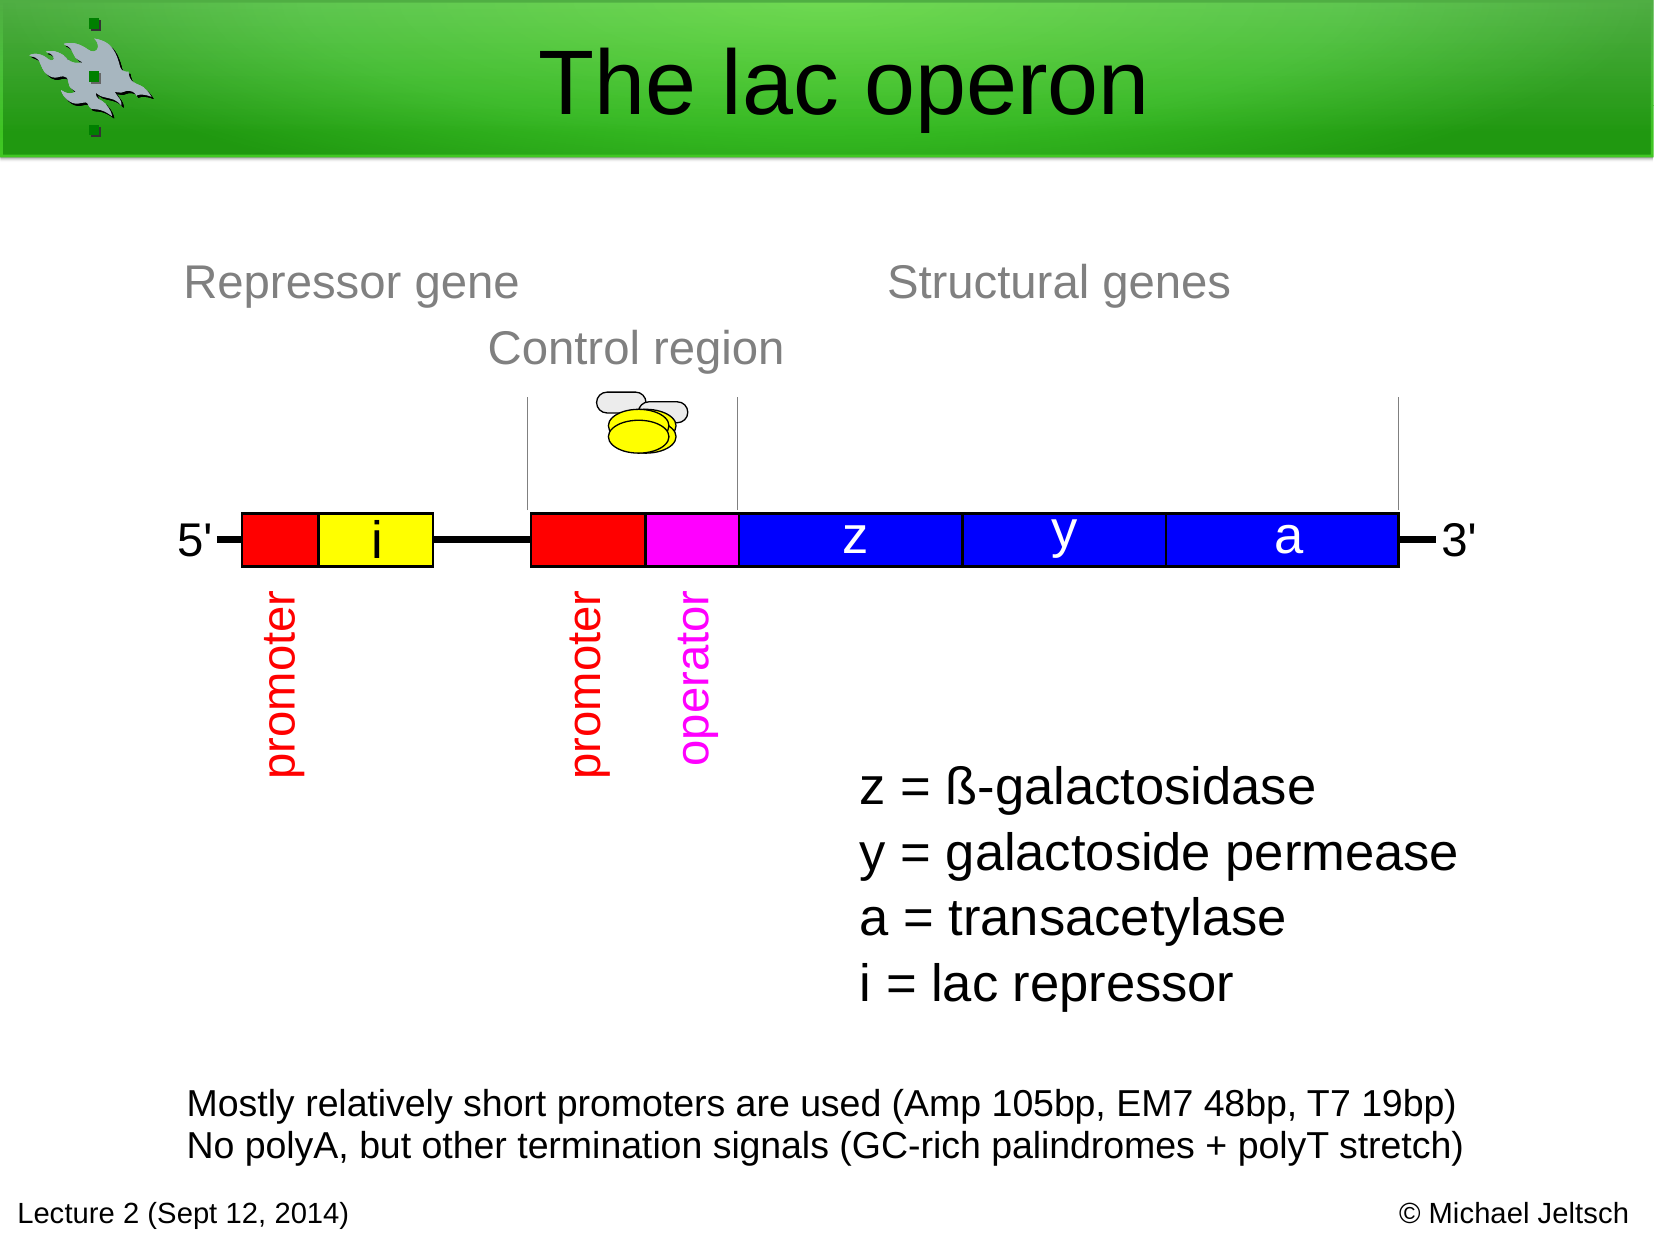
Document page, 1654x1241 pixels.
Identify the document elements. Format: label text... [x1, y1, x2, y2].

text_box Mostly relatively short promoters are used (Amp 105bp, EM7 48bp, T7 19bp) No polyA, but other termination signals (GC-rich palindromes + polyT stretch) [171, 1074, 1482, 1174]
picture [178, 263, 1475, 1012]
title The lac operon [389, 11, 1300, 154]
